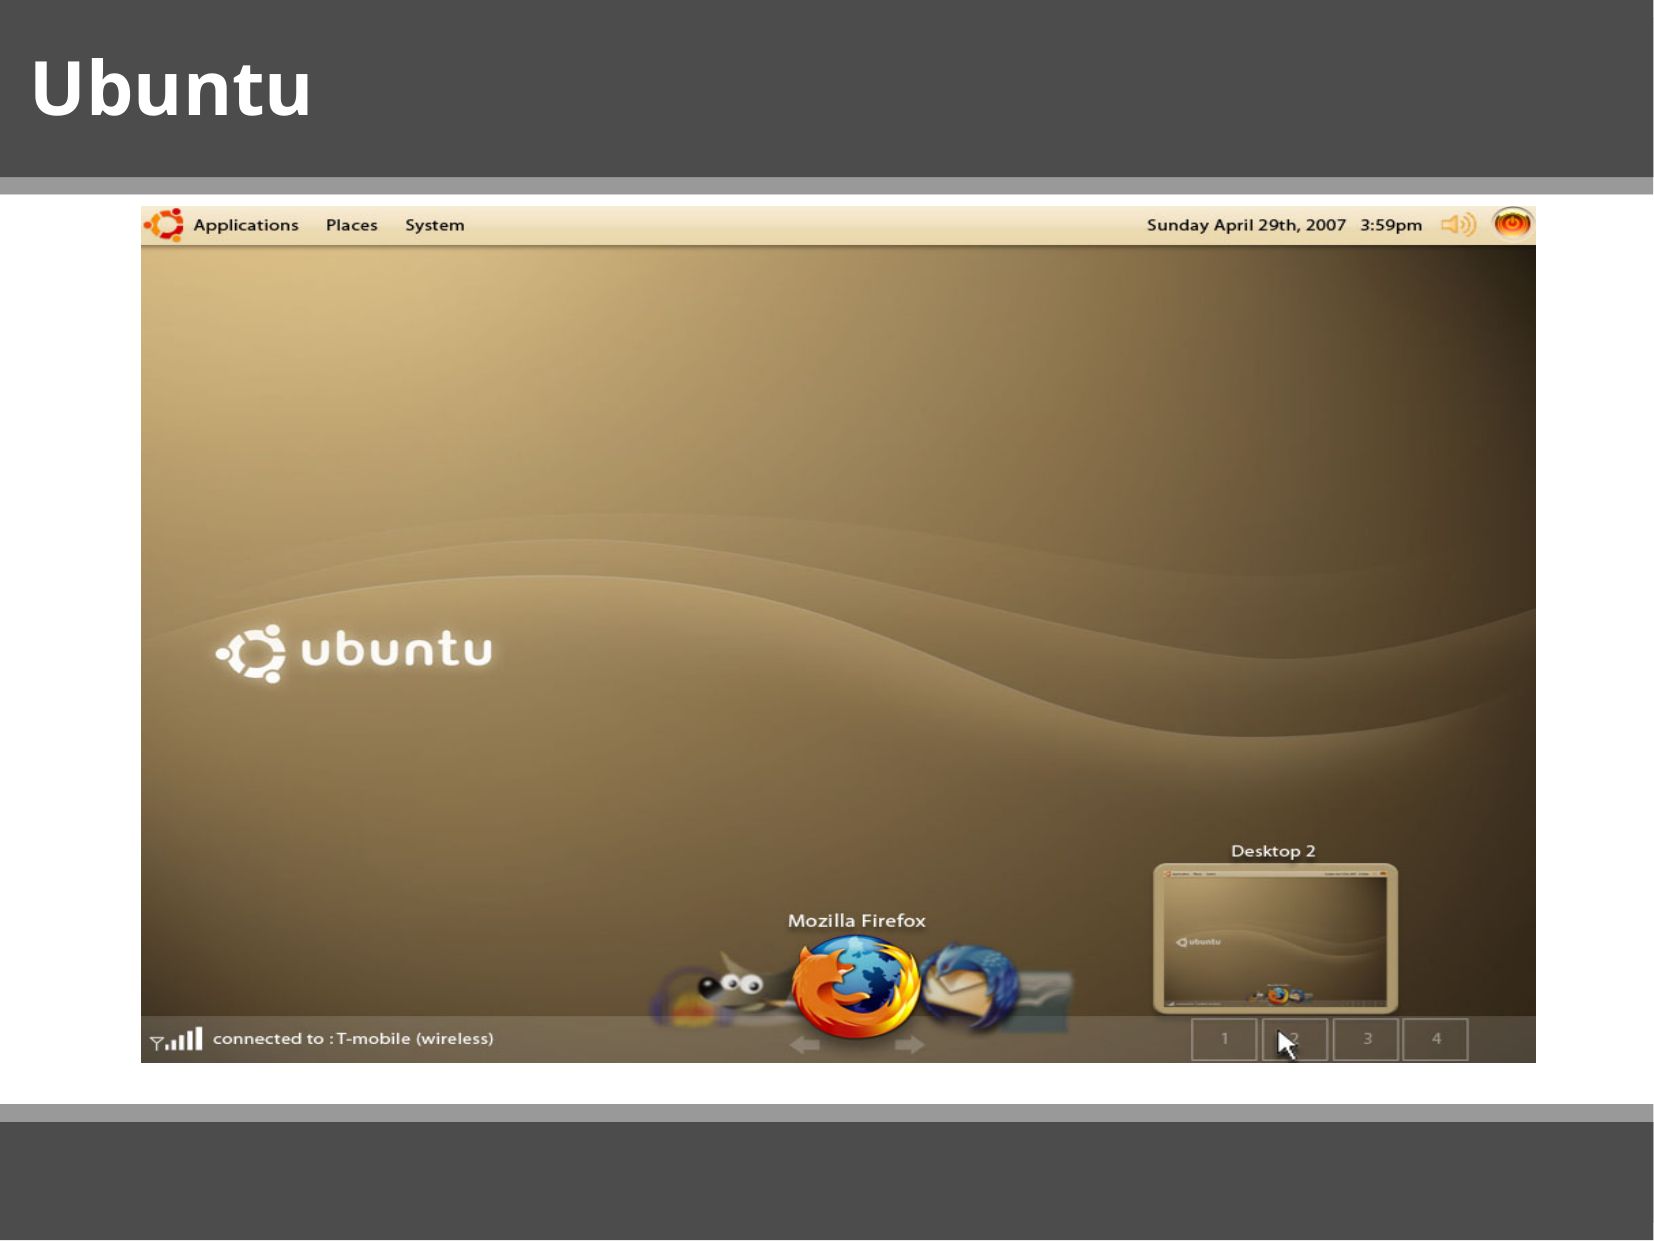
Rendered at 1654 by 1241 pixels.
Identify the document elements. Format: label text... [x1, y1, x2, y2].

title Ubuntu [29, 15, 1654, 158]
picture [141, 206, 1536, 1063]
